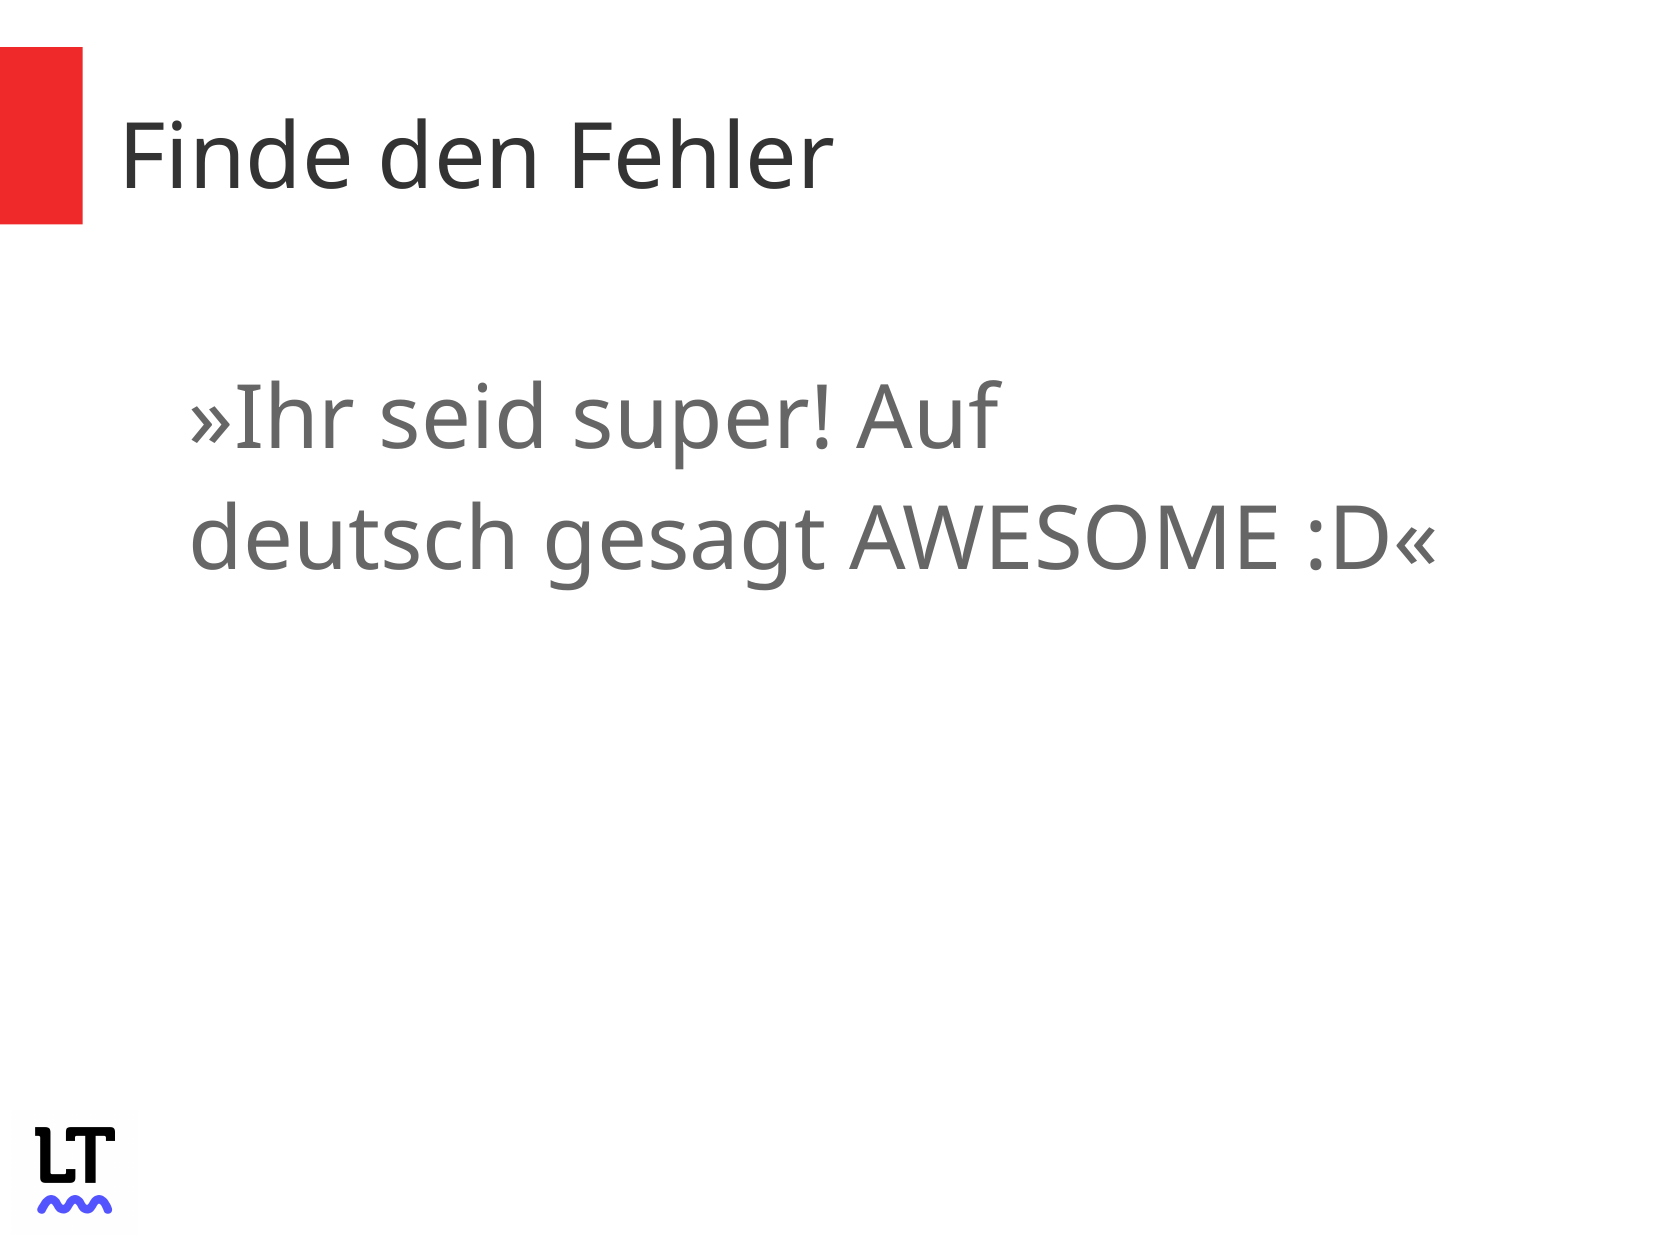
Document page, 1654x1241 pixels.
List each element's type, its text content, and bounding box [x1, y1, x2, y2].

picture [11, 1110, 138, 1235]
list »Ihr seid super! Auf deutsch gesagt AWESOME :D« [118, 354, 1536, 1074]
title Finde den Fehler [118, 49, 1571, 257]
